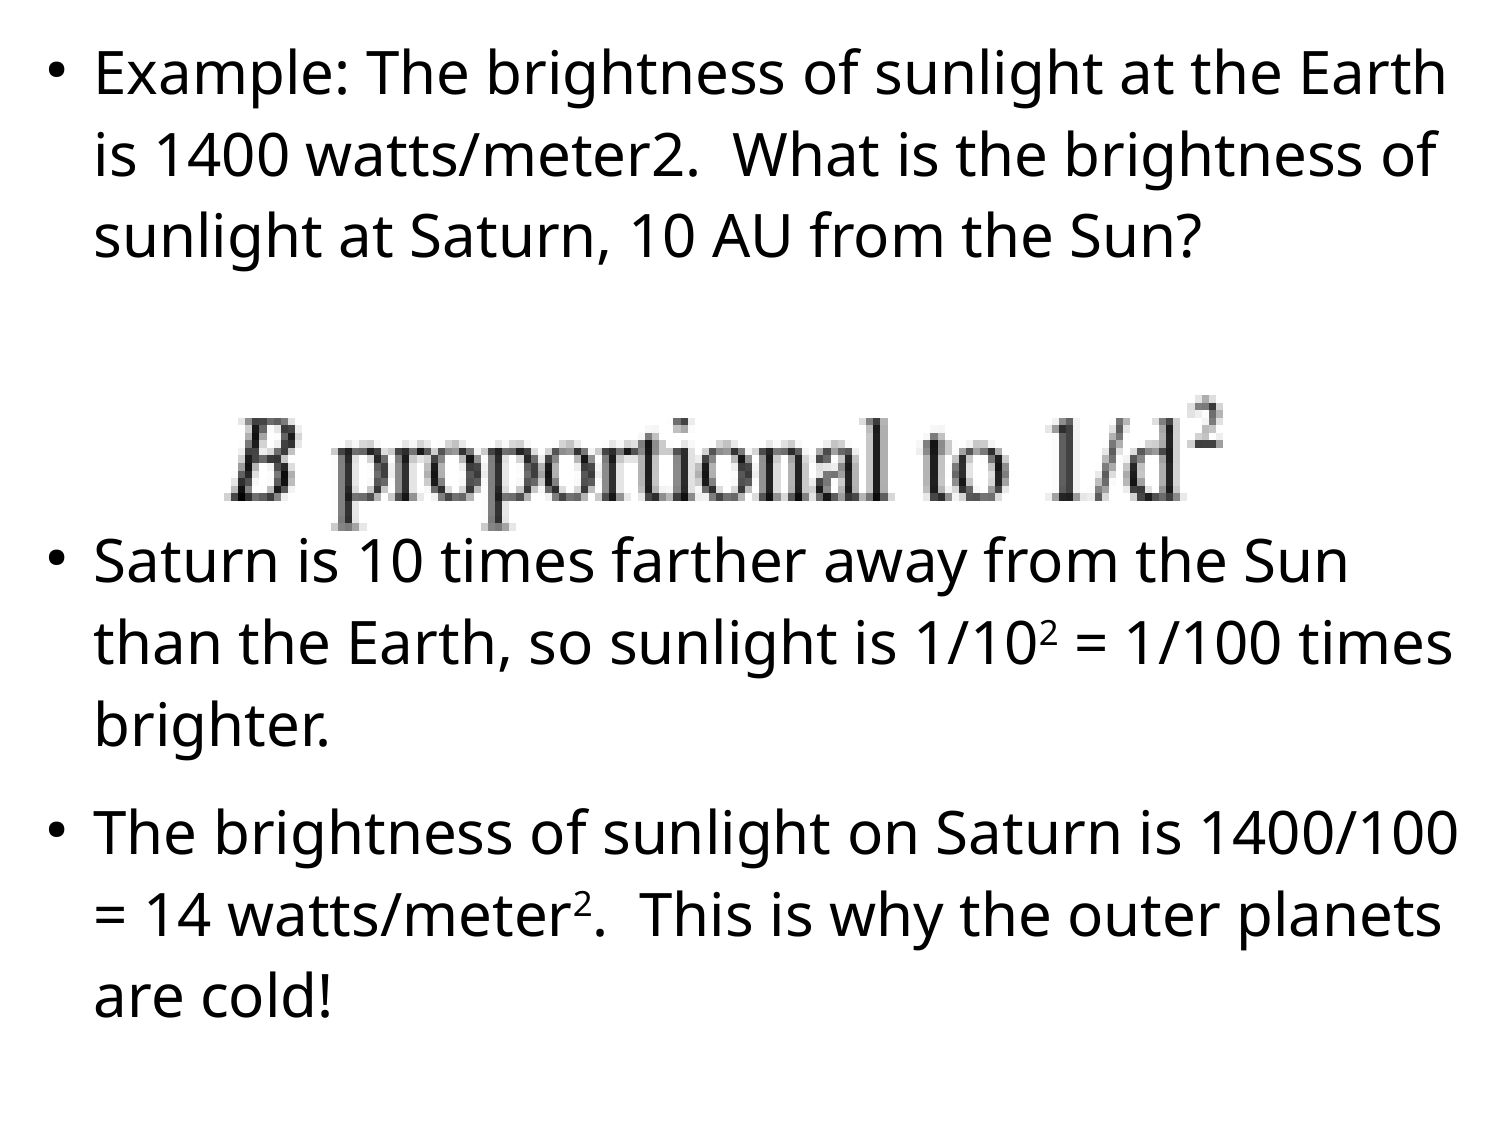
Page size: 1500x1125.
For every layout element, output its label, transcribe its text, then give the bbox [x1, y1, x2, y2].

list Example: The brightness of sunlight at the Earth is 1400 watts/meter2. What is the brightness of sunlight at Saturn, 10 AU from the Sun? Saturn is 10 times farther away from the Sun than the Earth, so sunlight is 1/102 = 1/100 times brighter. The brightness of sunlight on Saturn is 1400/100 = 14 watts/meter2. This is why the outer planets are cold! [30, 29, 1471, 1096]
picture [210, 373, 1231, 540]
